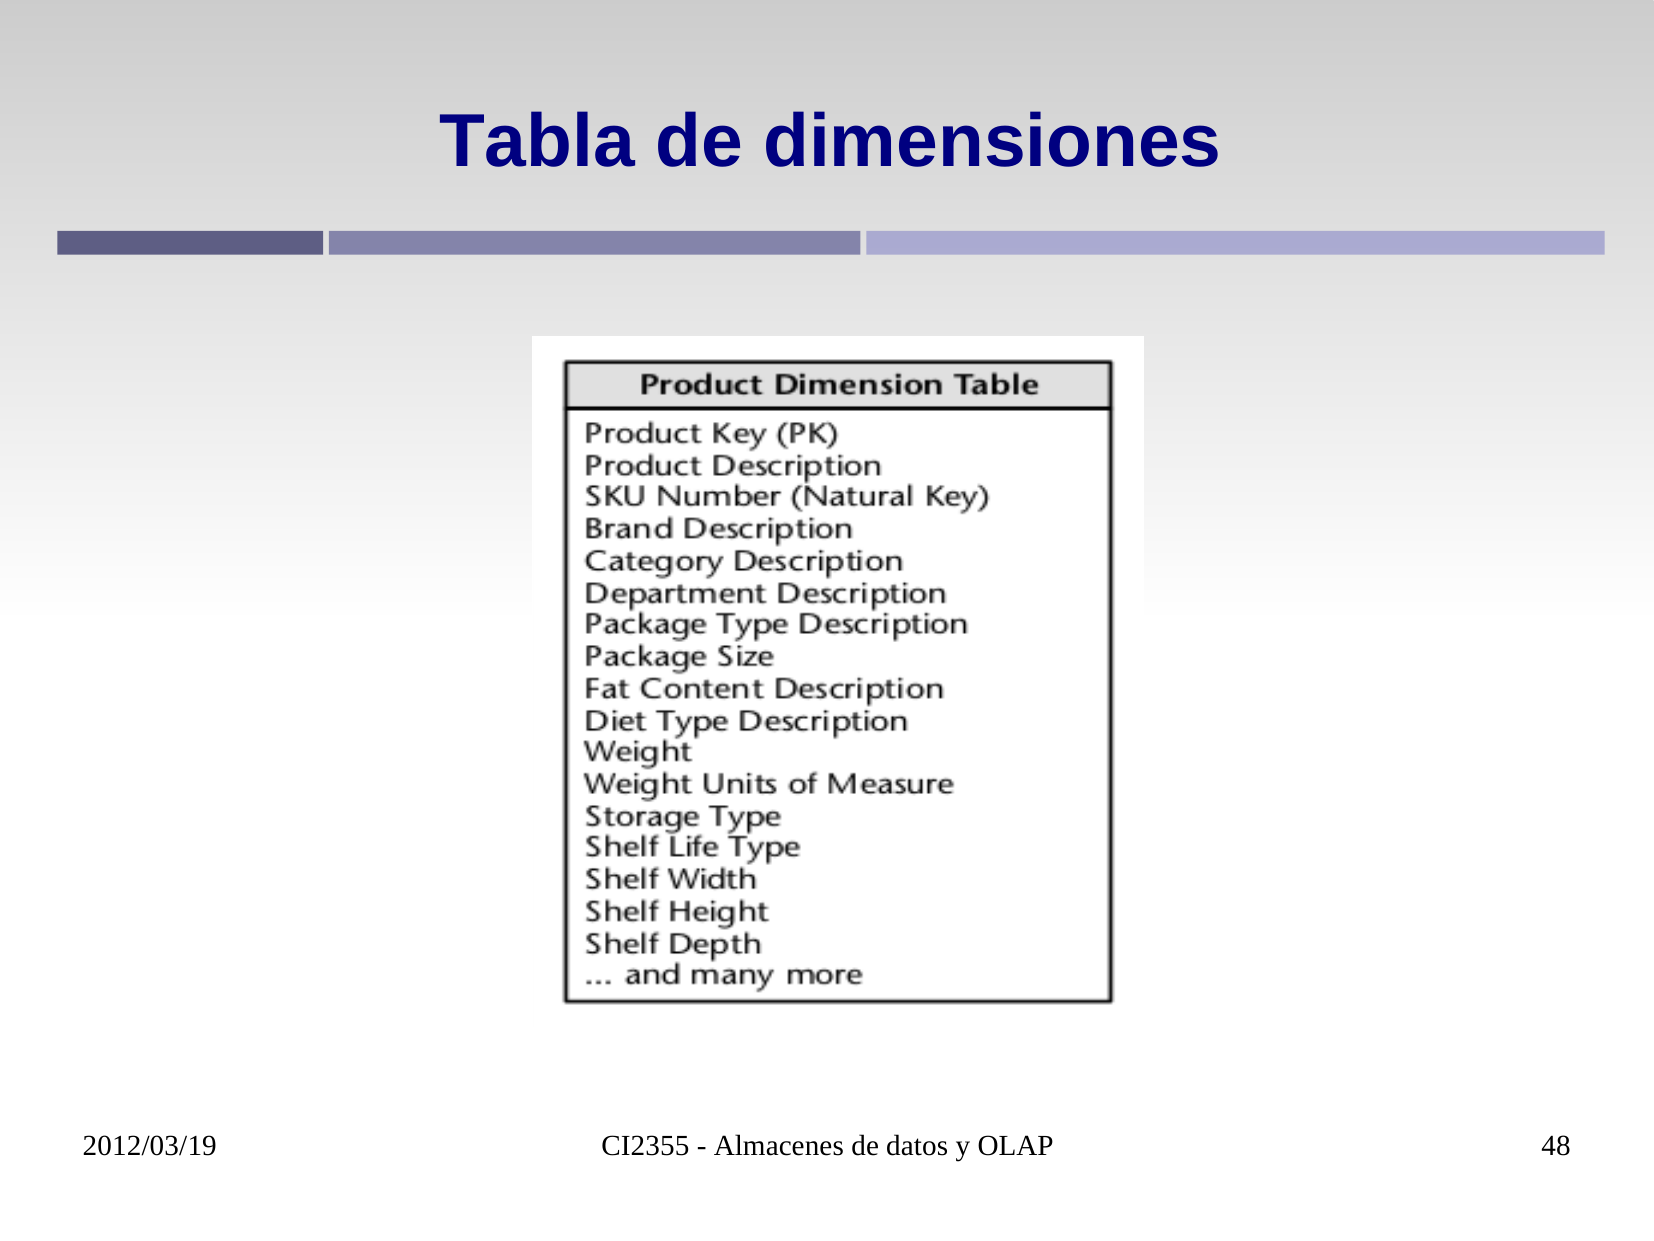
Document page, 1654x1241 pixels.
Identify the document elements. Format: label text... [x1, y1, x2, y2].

title Tabla de dimensiones [86, 55, 1576, 226]
picture [532, 336, 1144, 1027]
